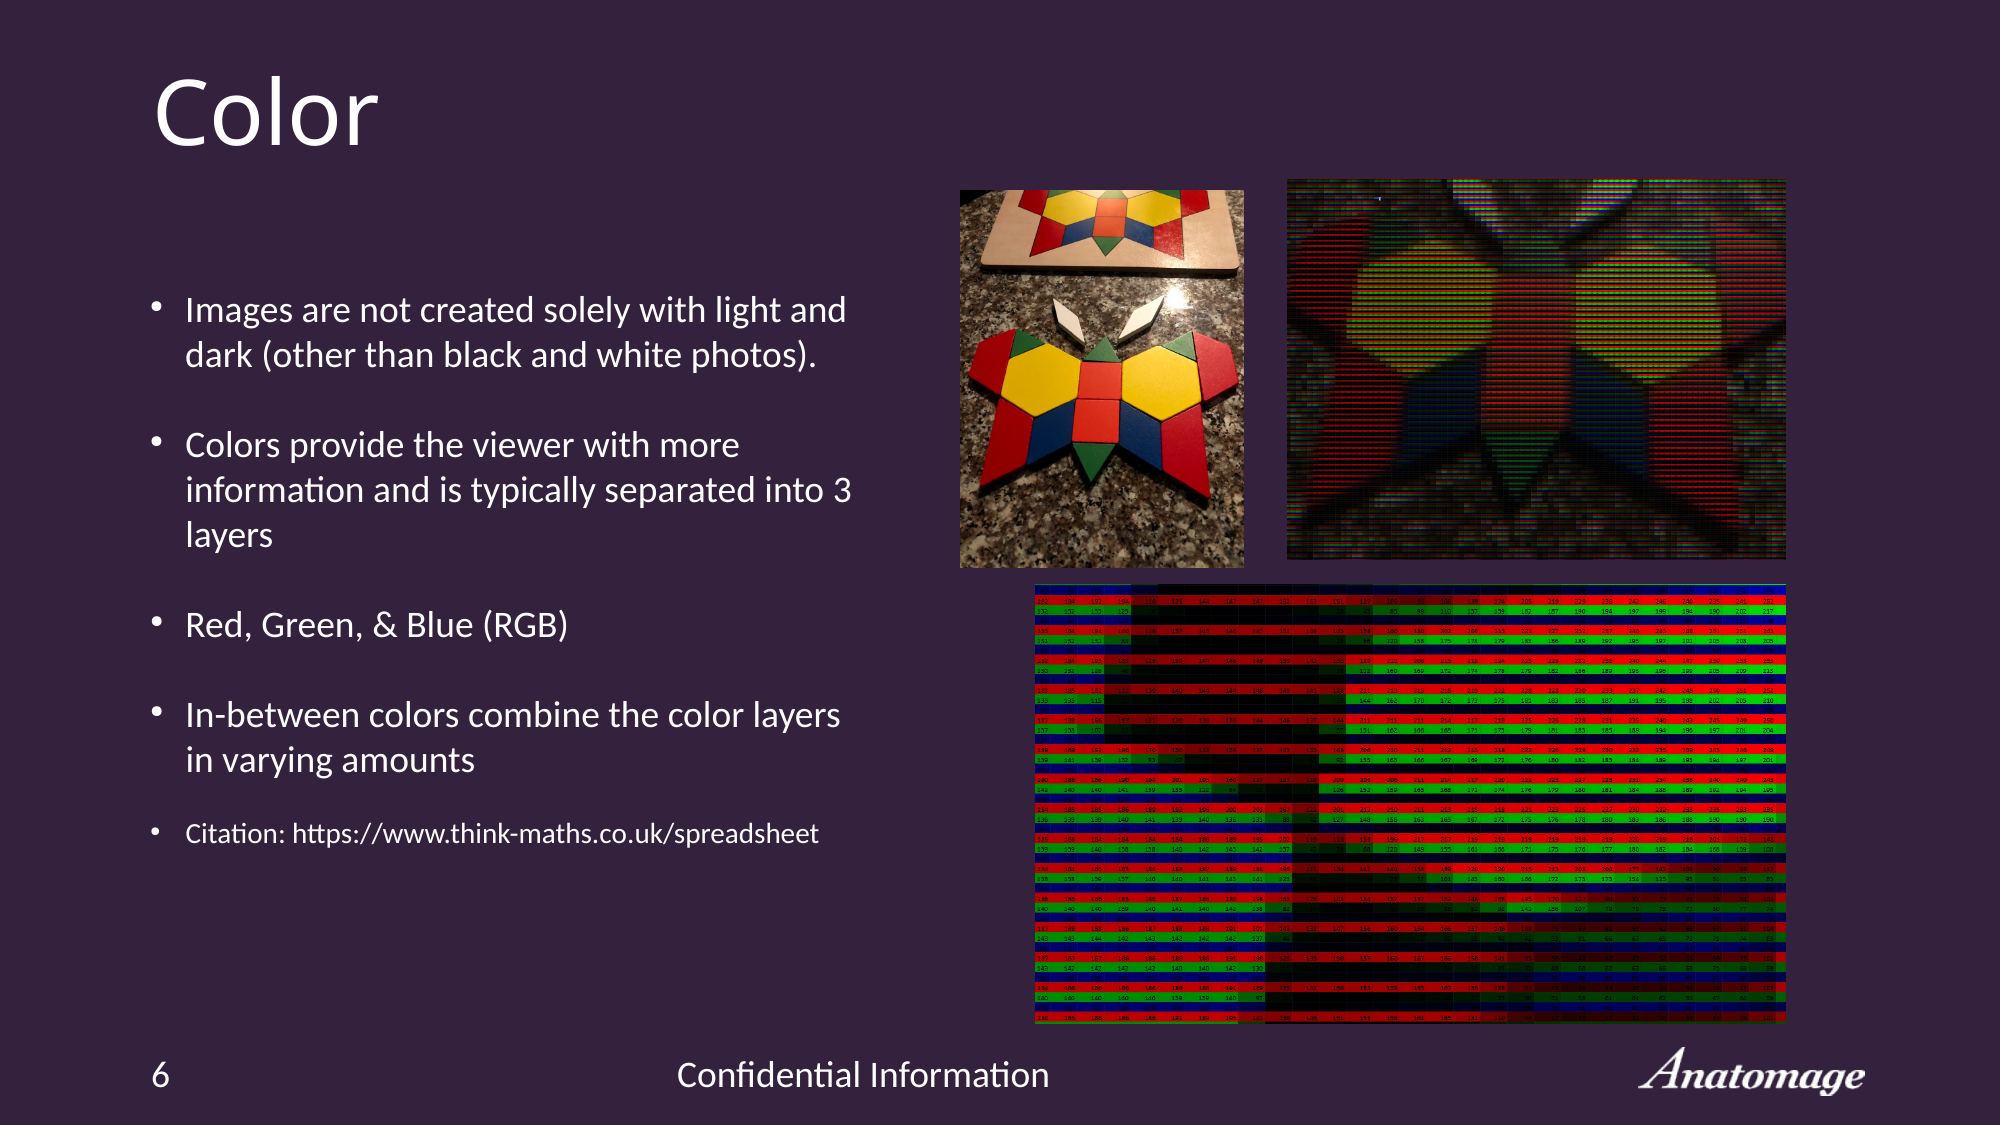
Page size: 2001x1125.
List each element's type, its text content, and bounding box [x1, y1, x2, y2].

picture [1035, 584, 1786, 1024]
text_box Images are not created solely with light and dark (other than black and white photos). Colors provide the viewer with more information and is typically separated into 3 layers Red, Green, & Blue (RGB) In-between colors combine the color layers in varying amounts Citation: https://www.think-maths.co.uk/spreadsheet [135, 277, 886, 924]
picture [1638, 1047, 1865, 1096]
footer Confidential Information [662, 1042, 1338, 1103]
picture [1287, 179, 1786, 560]
slide_number <number> [136, 1042, 587, 1103]
title Color [137, 60, 1863, 278]
picture [960, 190, 1244, 568]
